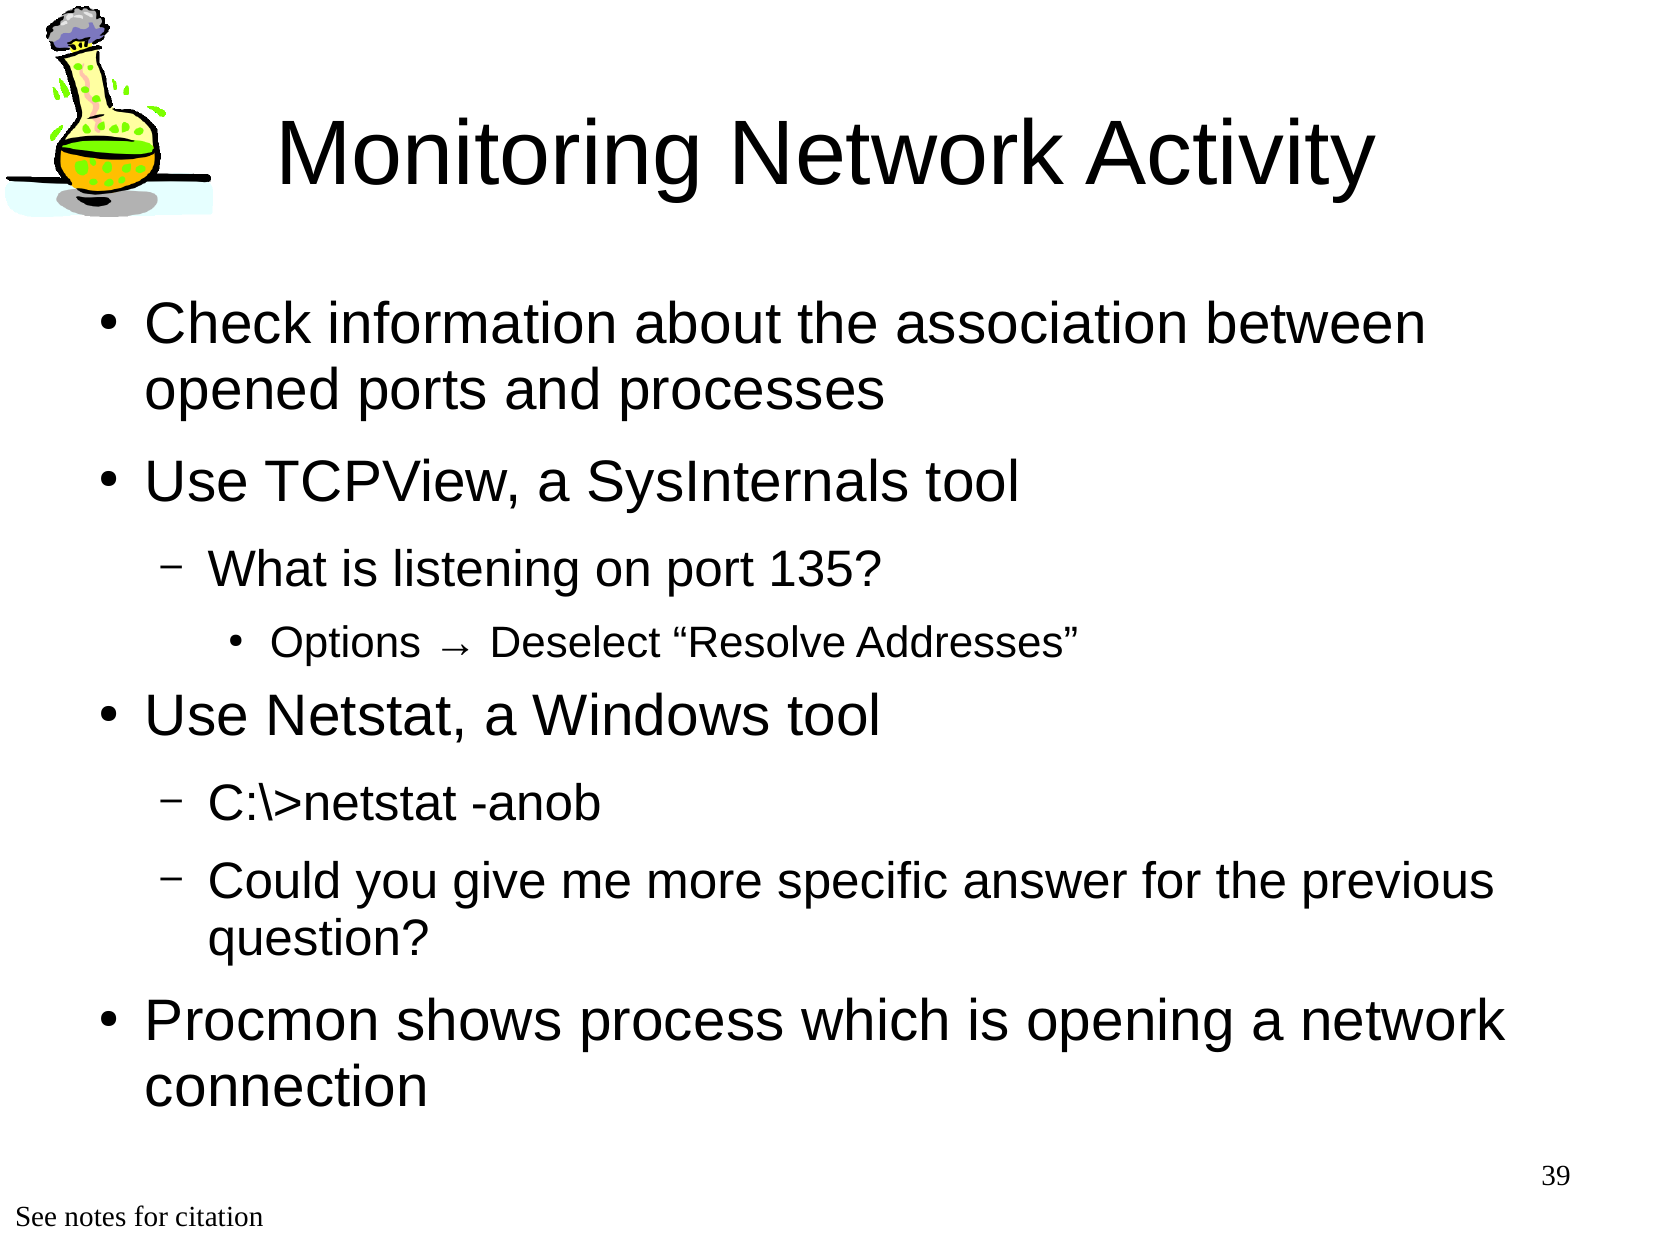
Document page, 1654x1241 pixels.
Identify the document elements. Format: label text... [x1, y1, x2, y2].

picture [5, 6, 213, 217]
list Check information about the association between opened ports and processes Use TCPView, a SysInternals tool What is listening on port 135? Options → Deselect “Resolve Addresses” Use Netstat, a Windows tool C:\>netstat -anob Could you give me more specific answer for the previous question? Procmon shows process which is opening a network connection [82, 290, 1576, 1126]
title Monitoring Network Activity [82, 49, 1571, 257]
